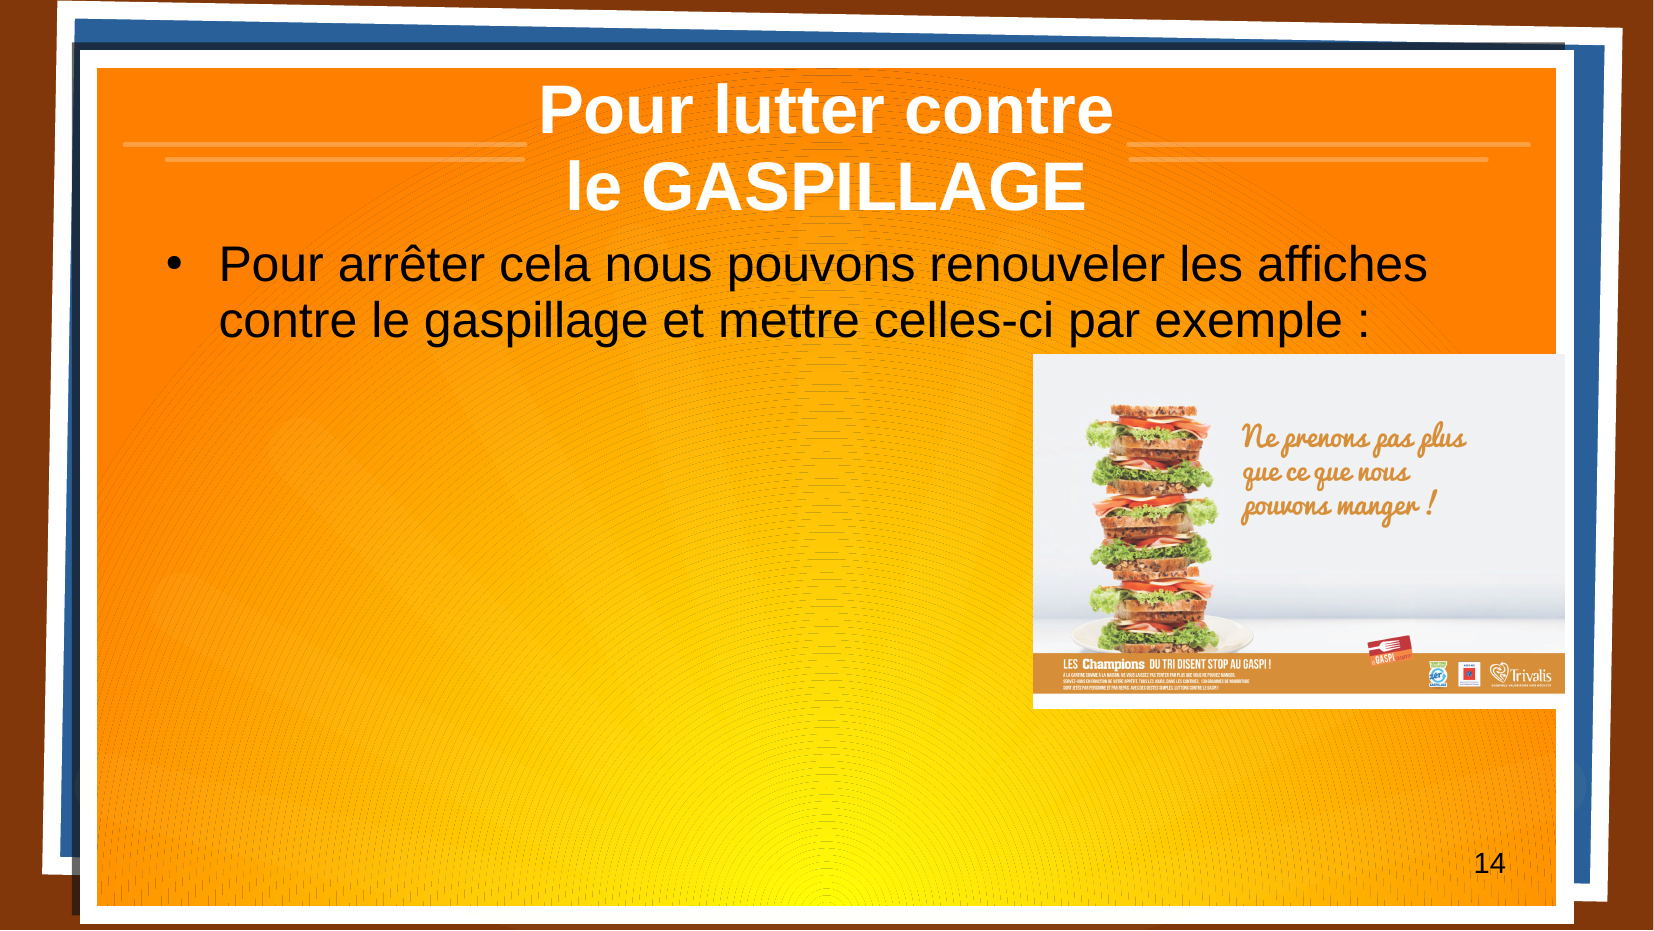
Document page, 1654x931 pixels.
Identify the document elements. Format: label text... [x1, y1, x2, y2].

title Pour lutter contre le GASPILLAGE [531, 70, 1123, 225]
picture [1033, 354, 1565, 709]
list Pour arrêter cela nous pouvons renouveler les affiches contre le gaspillage et mettre celles-ci par exemple : [147, 236, 1506, 827]
